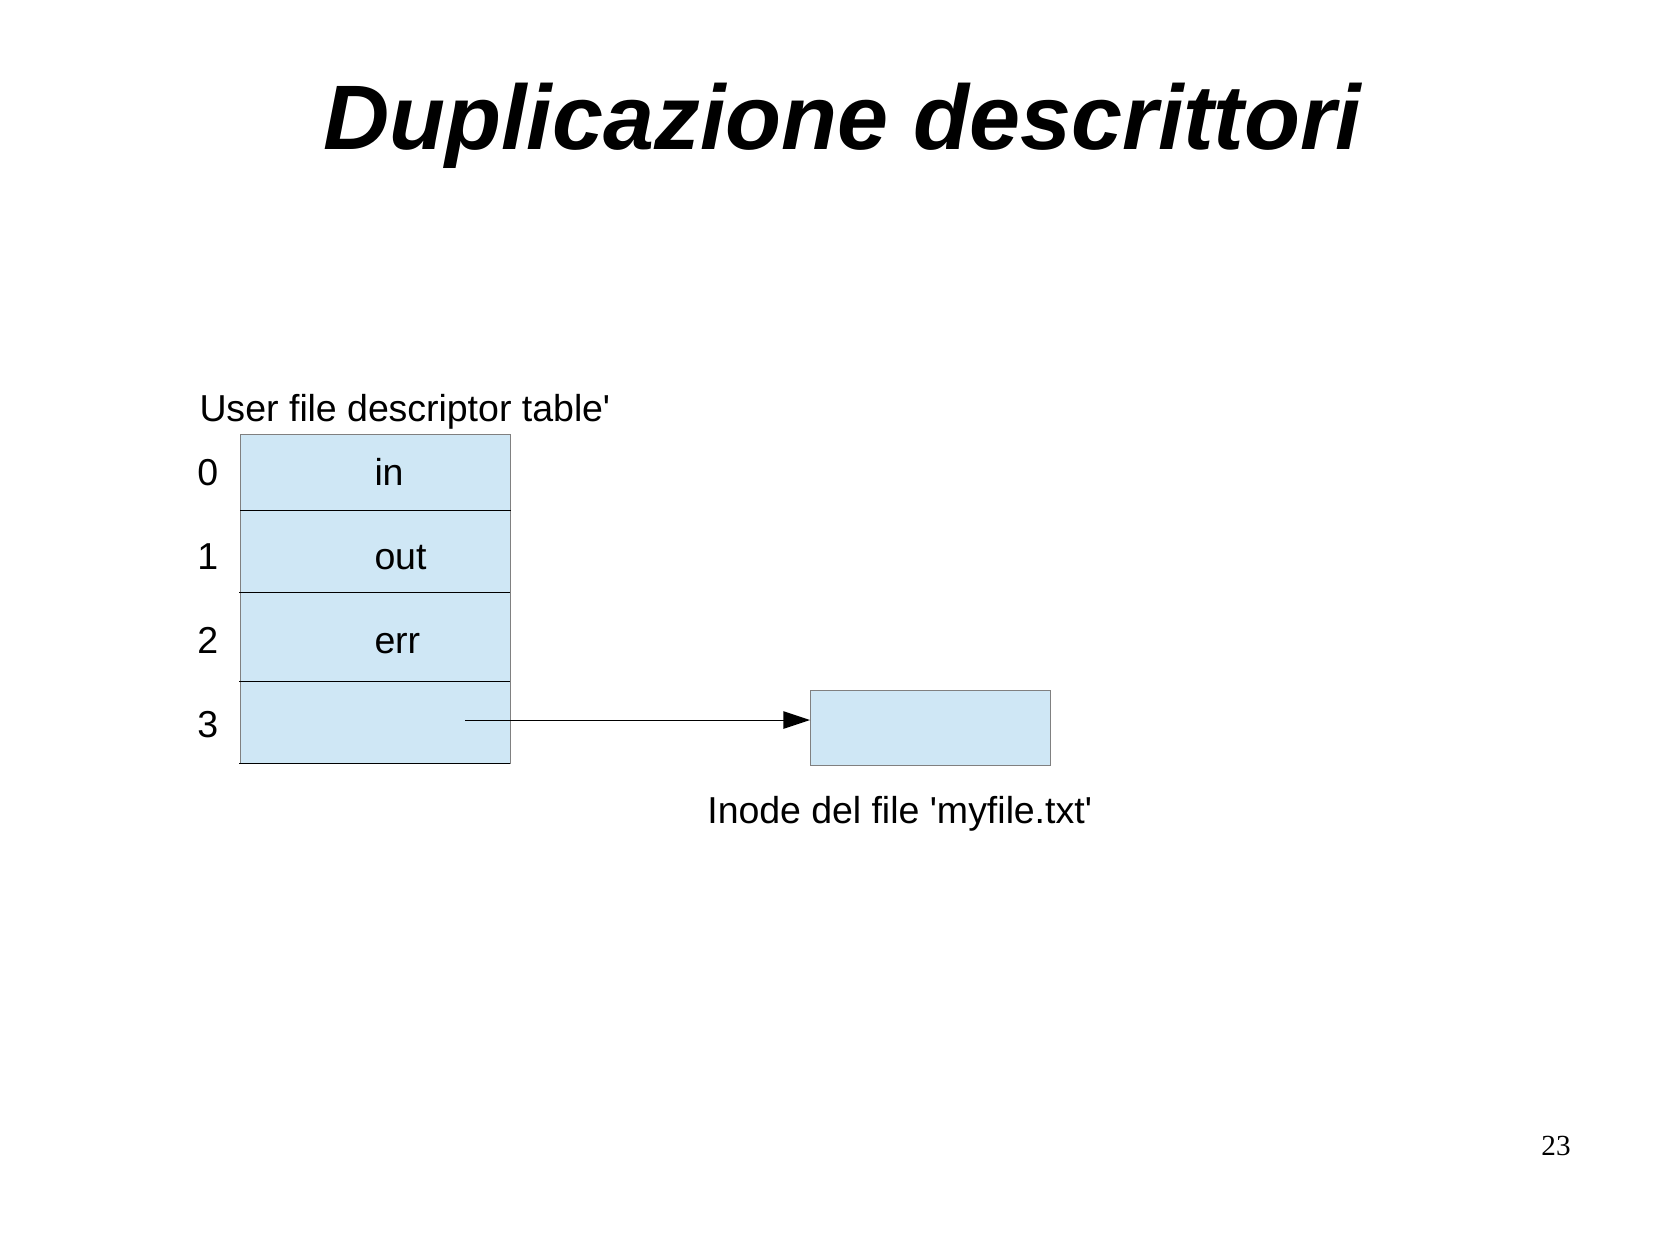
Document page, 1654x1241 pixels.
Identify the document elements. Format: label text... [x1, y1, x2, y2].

text_box [240, 511, 359, 592]
text_box [240, 593, 511, 764]
text_box Inode del file 'myfile.txt' [692, 781, 1173, 839]
text_box [240, 438, 511, 510]
text_box User file descriptor table' [184, 380, 665, 438]
text_box 0 1 2 3 [182, 444, 228, 753]
title Duplicazione descrittori [82, 50, 1571, 257]
text_box [810, 690, 1051, 766]
text_box in out err [359, 444, 520, 669]
